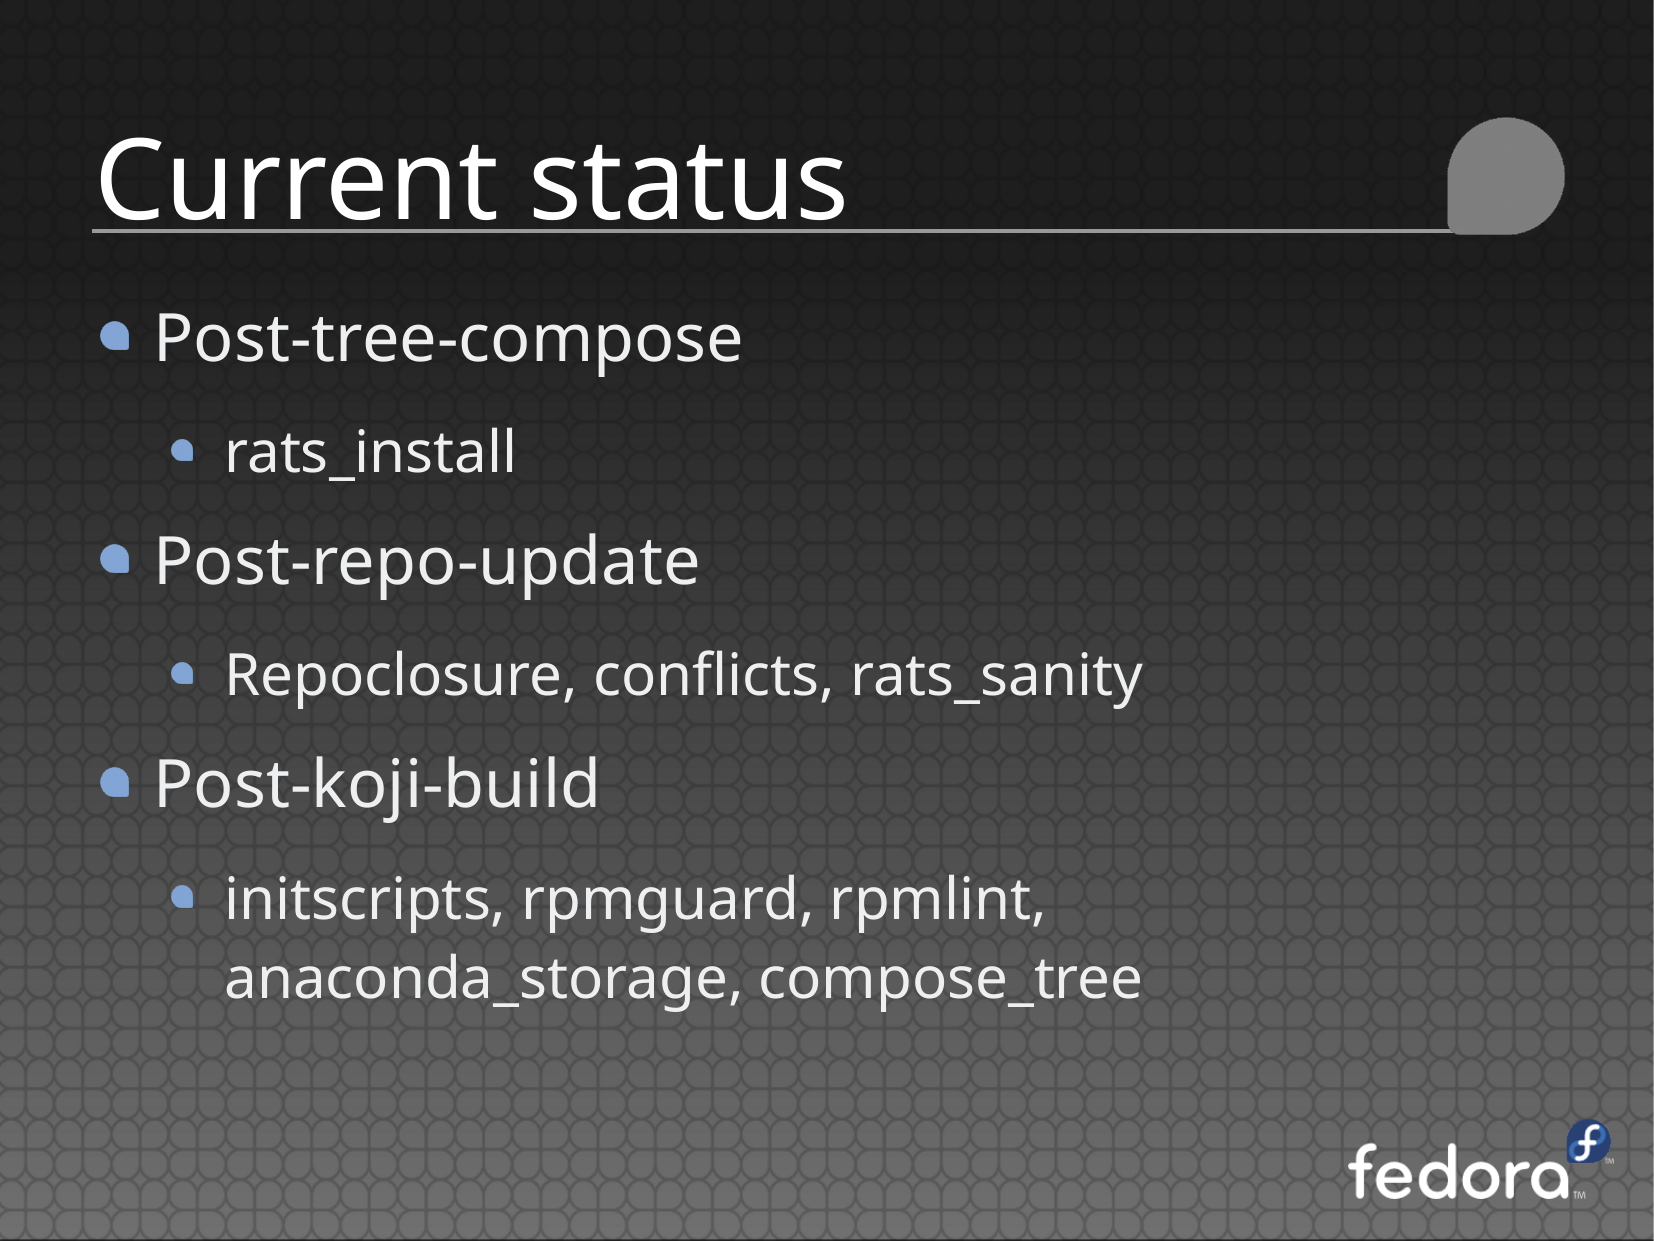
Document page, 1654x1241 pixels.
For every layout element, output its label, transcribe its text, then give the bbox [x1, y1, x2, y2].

title Current status [94, 100, 1426, 251]
list Post-tree-compose rats_install Post-repo-update Repoclosure, conflicts, rats_sanity Post-koji-build initscripts, rpmguard, rpmlint, anaconda_storage, compose_tree [82, 290, 1571, 1094]
picture [0, 0, 1654, 1241]
